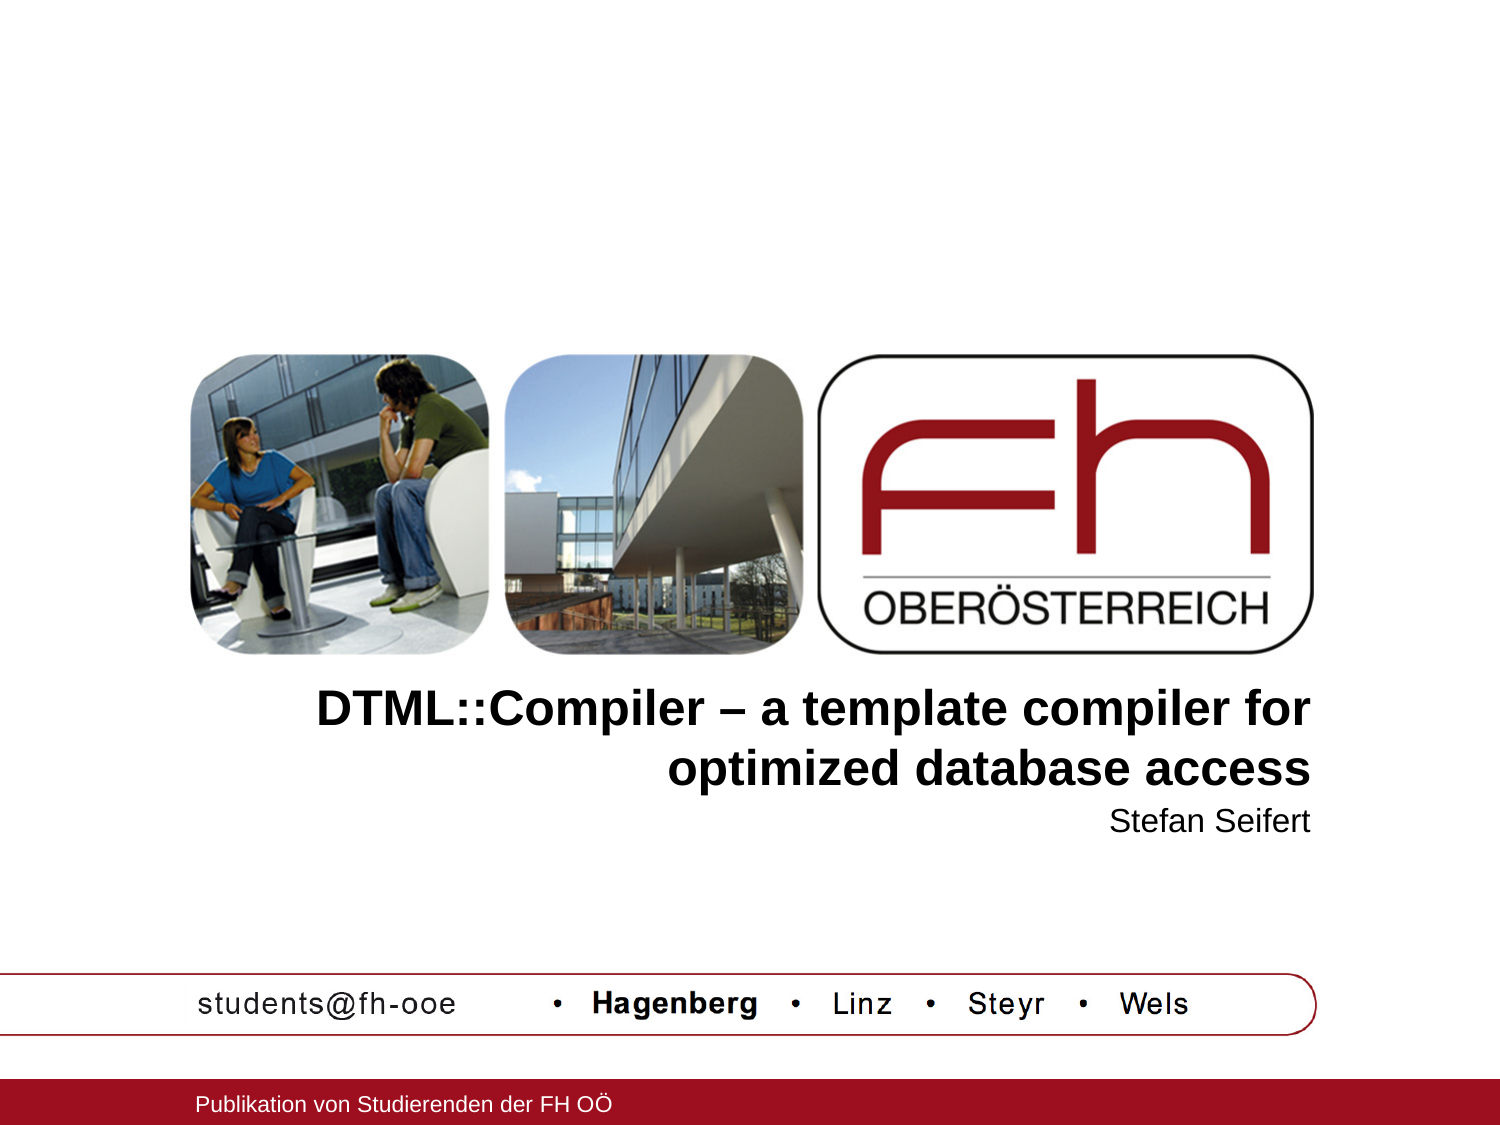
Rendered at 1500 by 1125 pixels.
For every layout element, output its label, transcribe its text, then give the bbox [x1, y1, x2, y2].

picture [0, 0, 1500, 1079]
text_box Stefan Seifert [189, 798, 1311, 840]
title DTML::Compiler – a template compiler for optimized database access [189, 674, 1312, 796]
